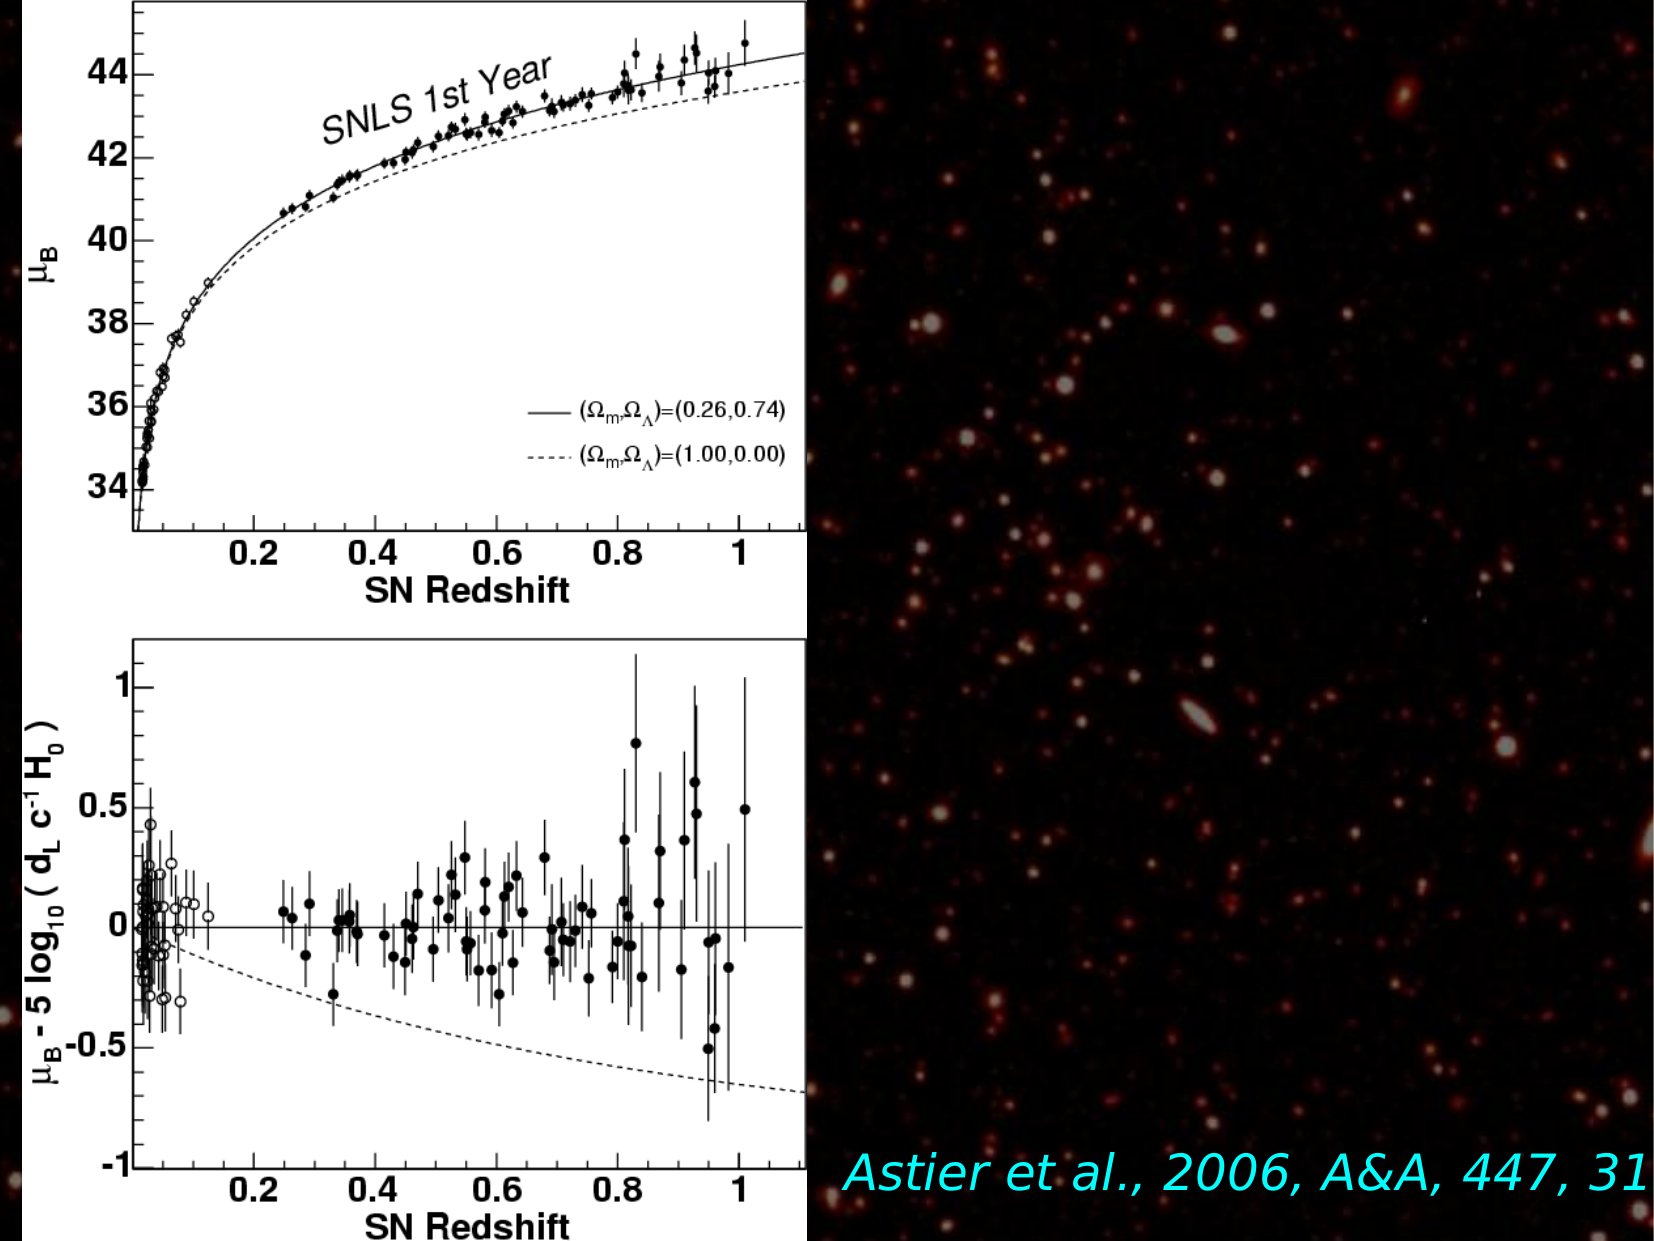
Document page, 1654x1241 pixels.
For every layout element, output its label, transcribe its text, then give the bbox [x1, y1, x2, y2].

picture [0, 0, 1654, 1241]
text_box Astier et al., 2006, A&A, 447, 31 [844, 1143, 1654, 1203]
